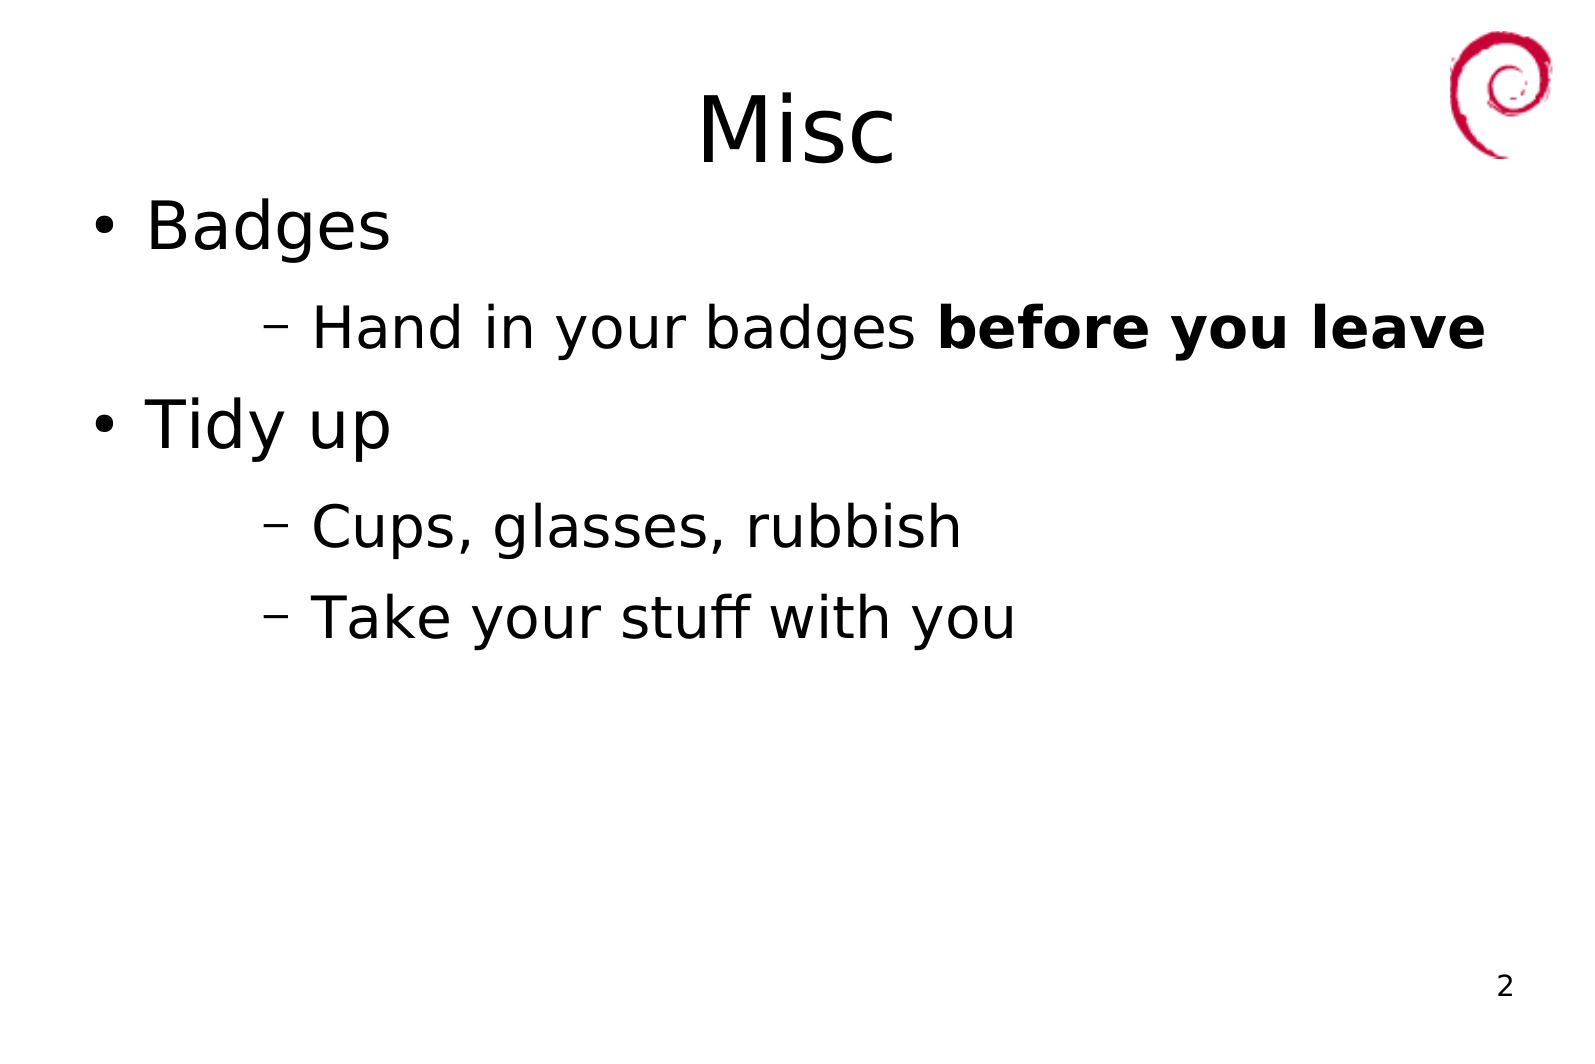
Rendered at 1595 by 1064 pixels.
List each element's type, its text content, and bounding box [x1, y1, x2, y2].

title Misc [79, 42, 1515, 220]
picture [1450, 31, 1555, 159]
list Badges Hand in your badges before you leave Tidy up Cups, glasses, rubbish Take your stuff with you [75, 187, 1510, 1050]
